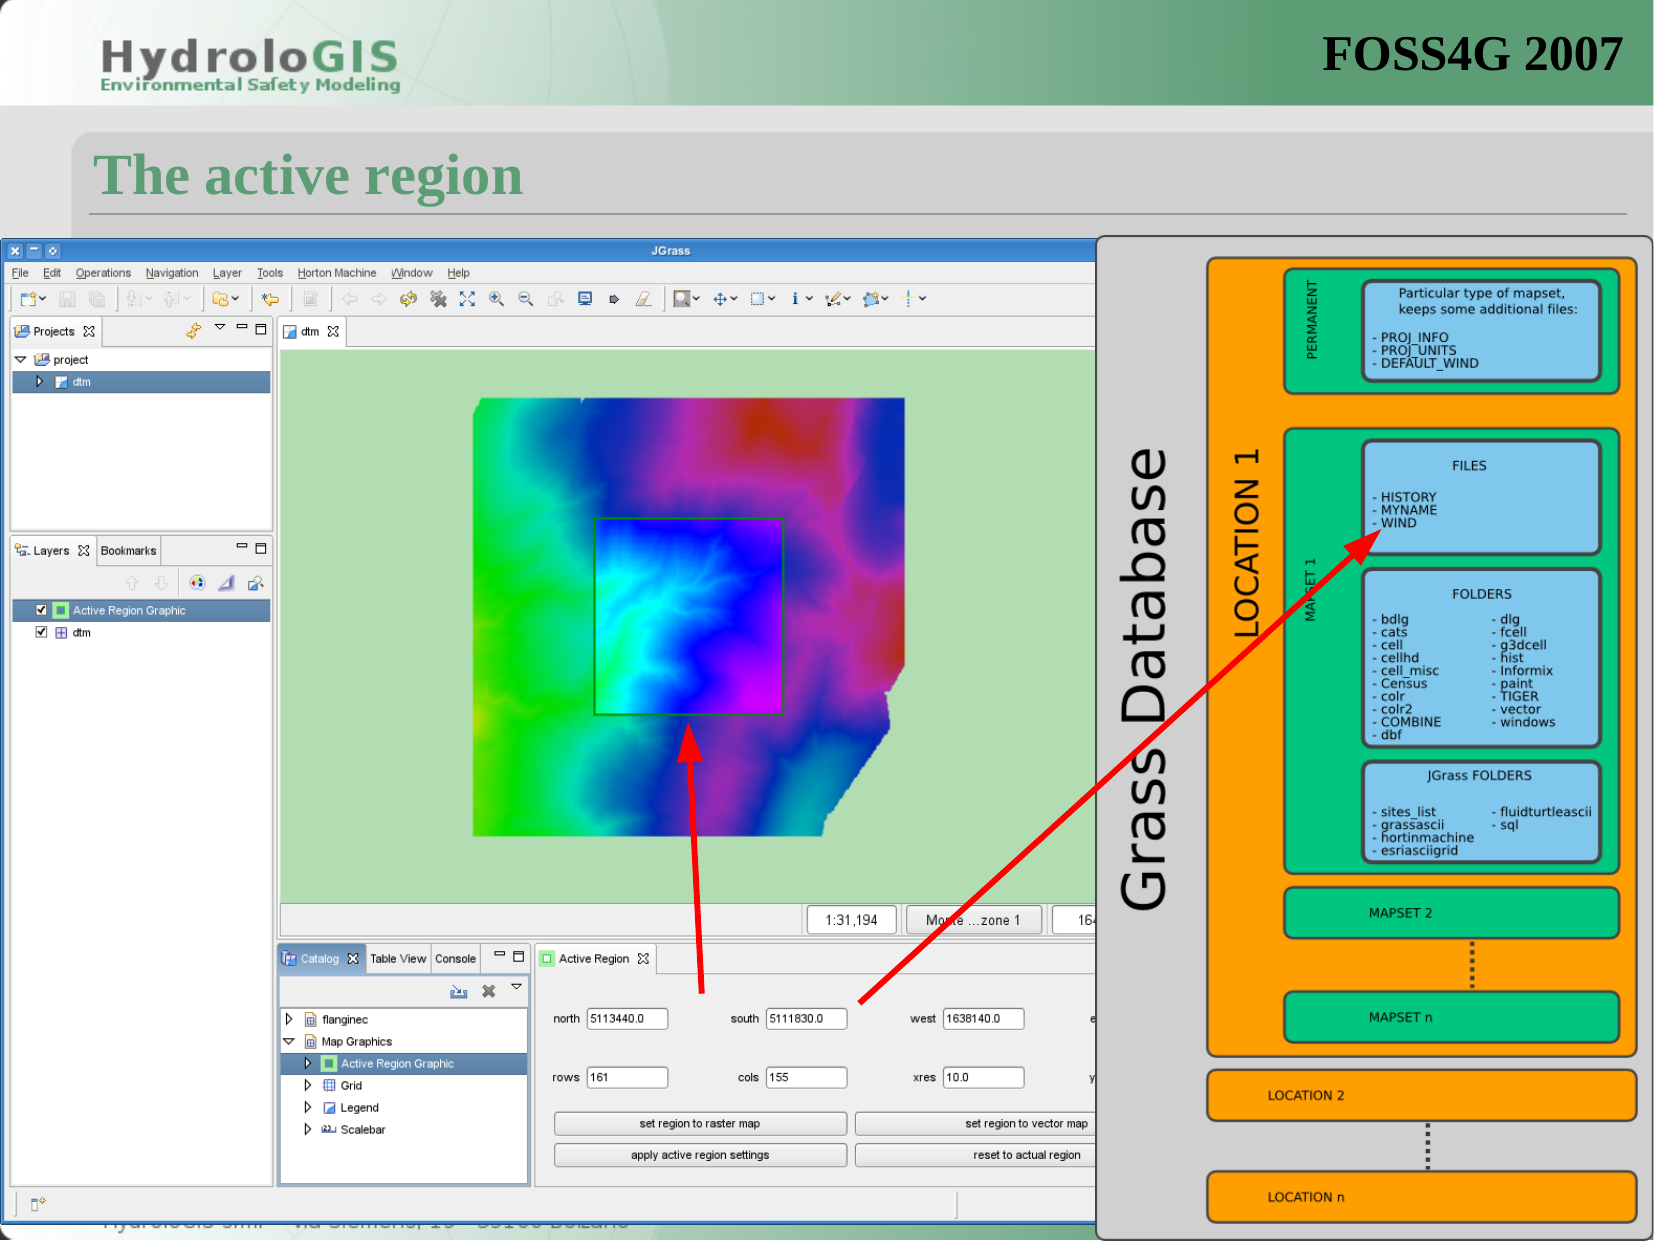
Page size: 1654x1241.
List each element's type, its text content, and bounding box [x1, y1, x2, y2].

title The active region [93, 134, 1600, 215]
picture [0, 0, 1654, 1241]
